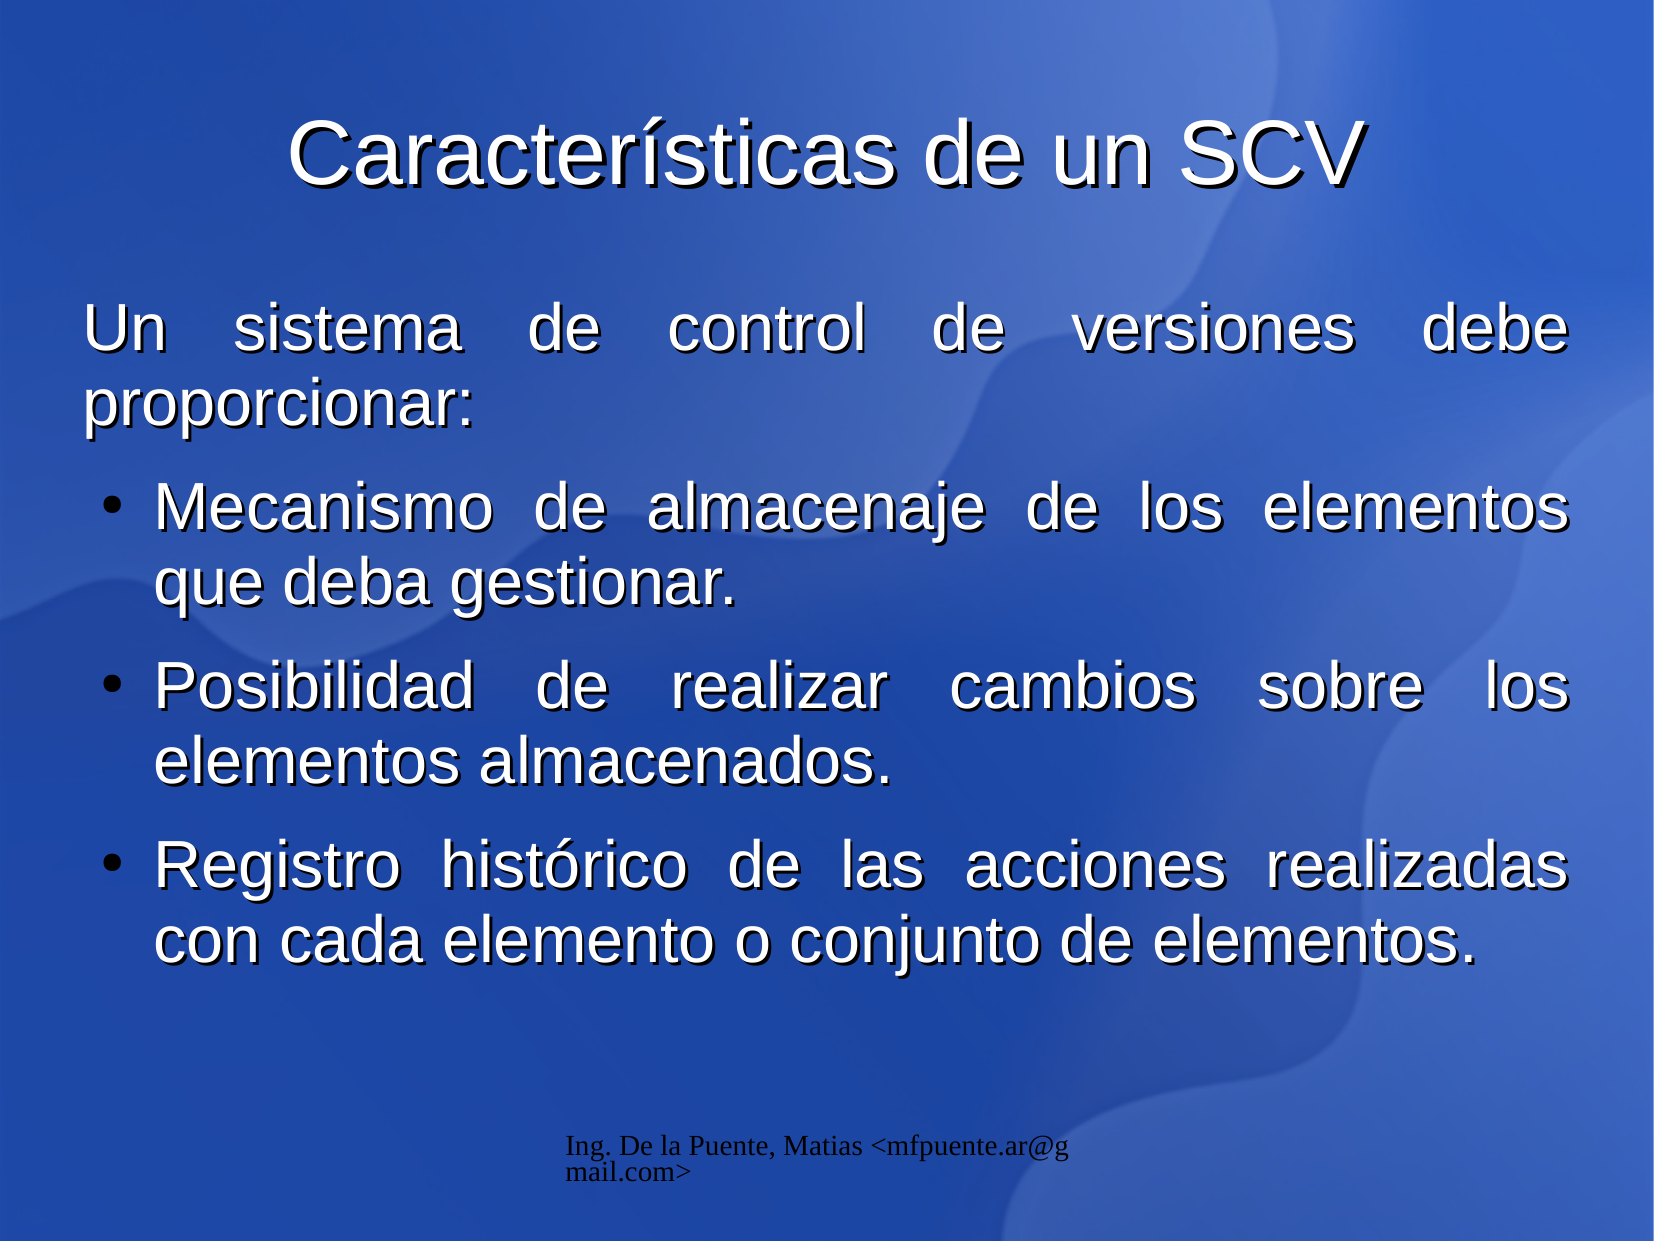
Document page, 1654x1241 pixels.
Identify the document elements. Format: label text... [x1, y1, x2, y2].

list Un sistema de control de versiones debe proporcionar: Mecanismo de almacenaje de los elementos que deba gestionar. Posibilidad de realizar cambios sobre los elementos almacenados. Registro histórico de las acciones realizadas con cada elemento o conjunto de elementos. [82, 290, 1571, 1109]
picture [0, 0, 1654, 1241]
title Características de un SCV [82, 49, 1571, 257]
